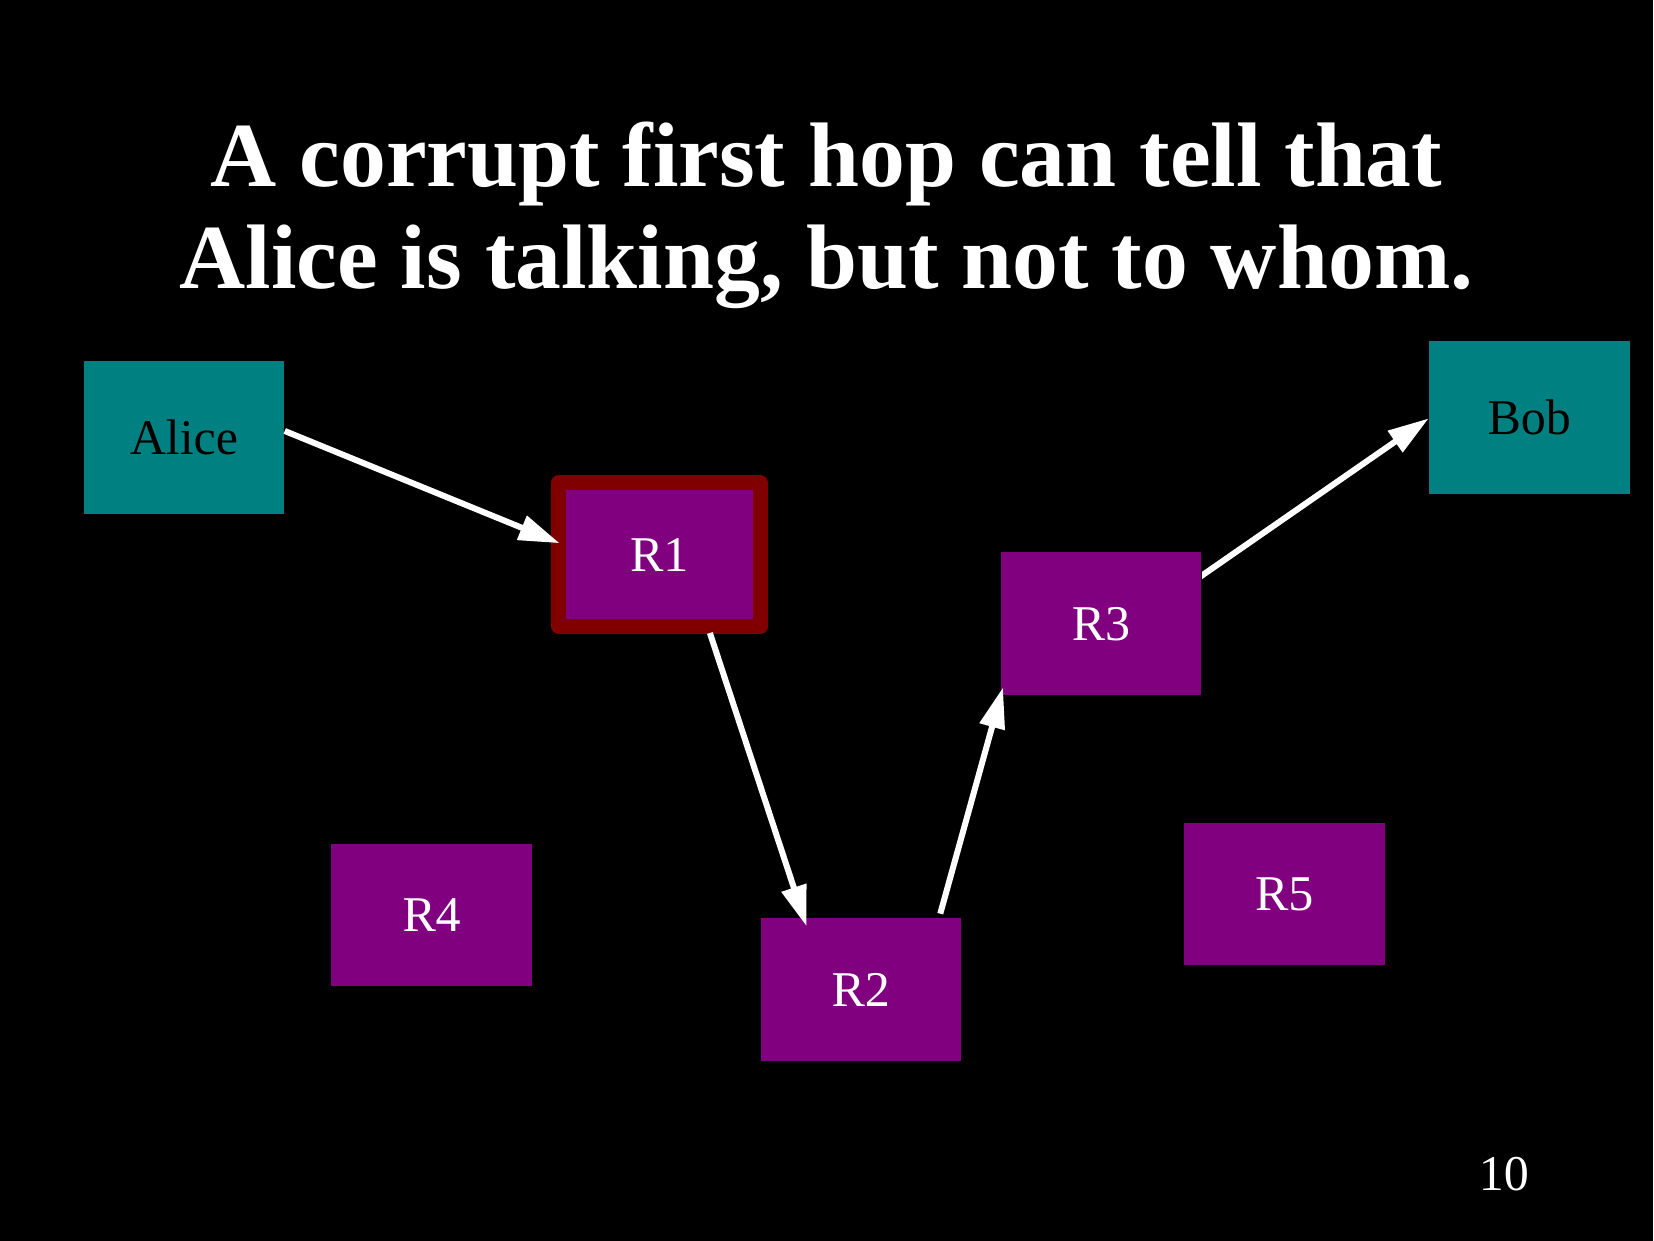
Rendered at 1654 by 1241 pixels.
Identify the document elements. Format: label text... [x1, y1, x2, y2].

title A corrupt first hop can tell that Alice is talking, but not to whom. [121, 68, 1534, 345]
text_box R1 [558, 482, 761, 627]
text_box R2 [760, 917, 962, 1062]
text_box R5 [1183, 822, 1386, 966]
text_box Alice [83, 360, 285, 515]
text_box R3 [1000, 551, 1202, 696]
text_box Bob [1428, 340, 1631, 495]
text_box R4 [330, 843, 533, 987]
